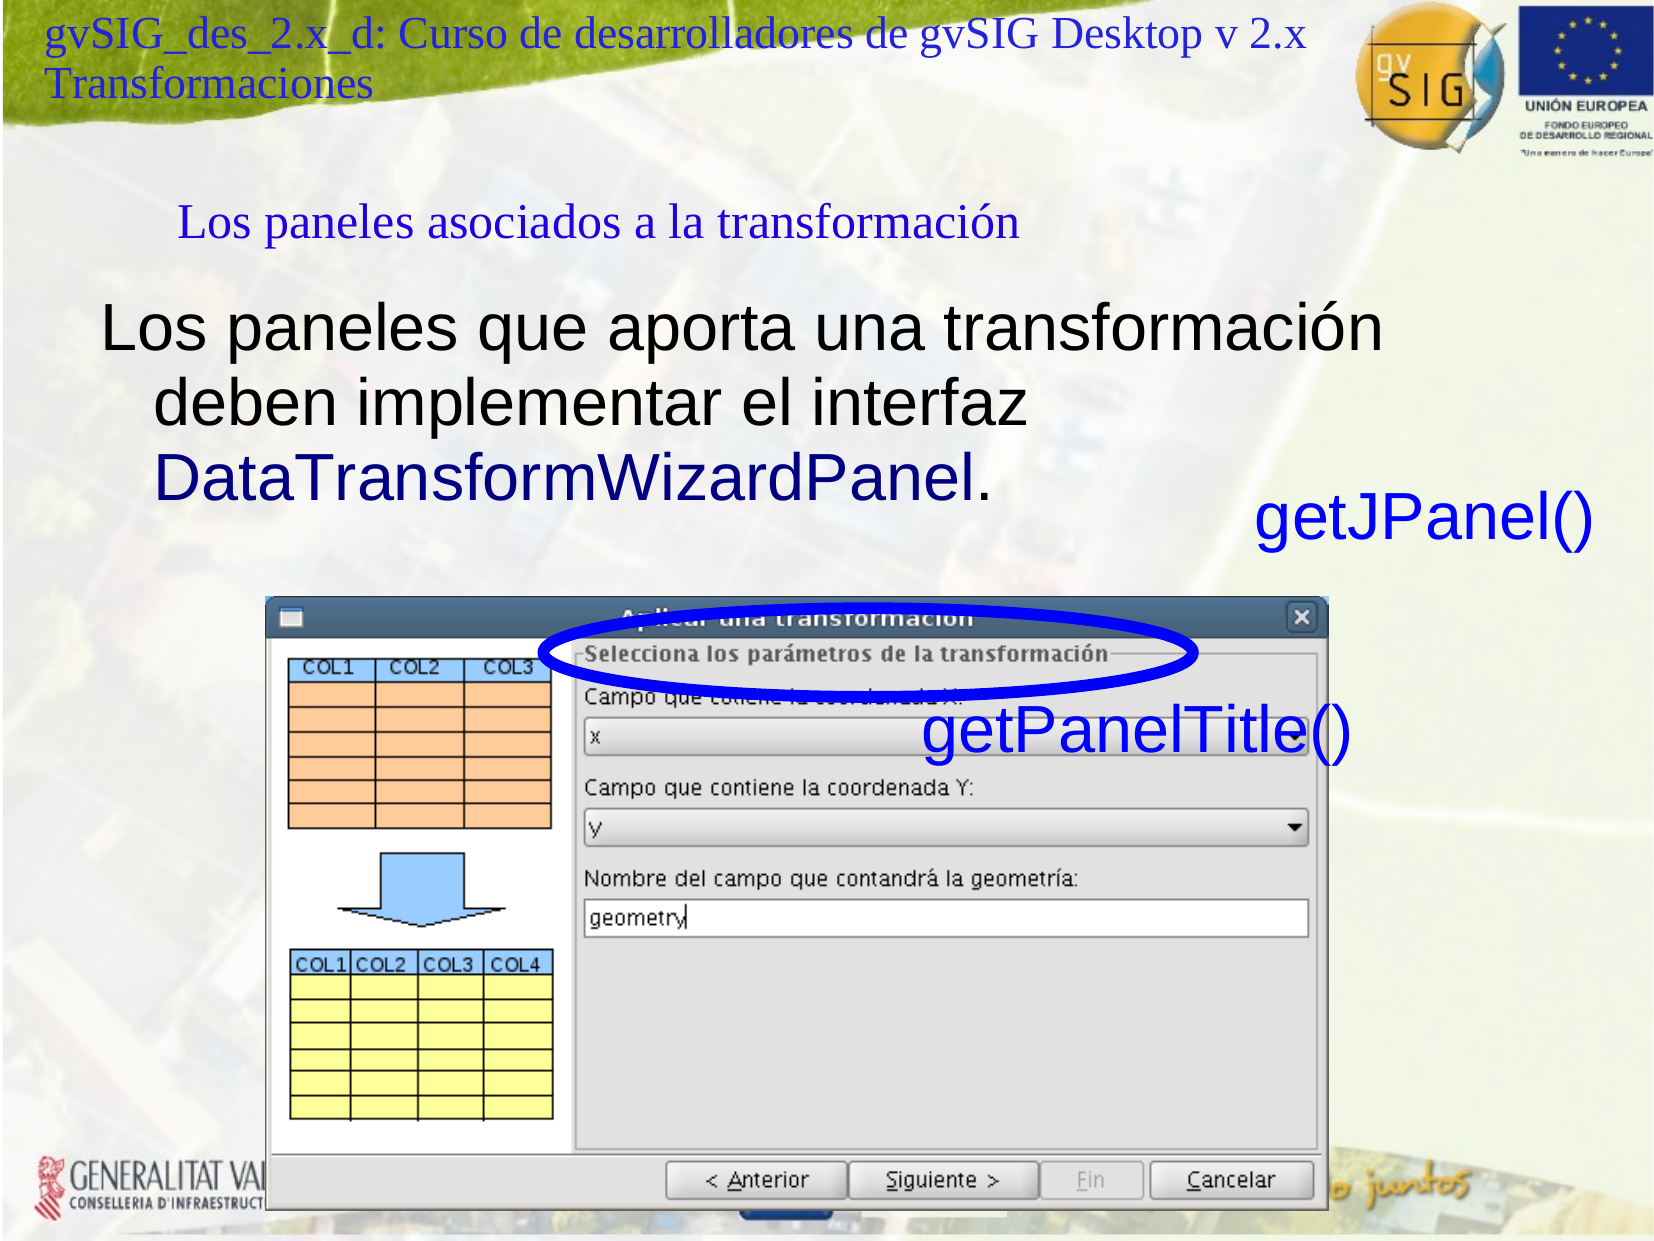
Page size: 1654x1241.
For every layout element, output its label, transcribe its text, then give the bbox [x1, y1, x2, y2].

list Los paneles que aporta una transformación deben implementar el interfaz DataTransformWizardPanel. [82, 290, 1571, 931]
text_box getPanelTitle() [906, 685, 1371, 775]
text_box getJPanel() [1240, 471, 1612, 562]
picture [2, 0, 1654, 1241]
title Los paneles asociados a la transformación [177, 95, 1329, 290]
